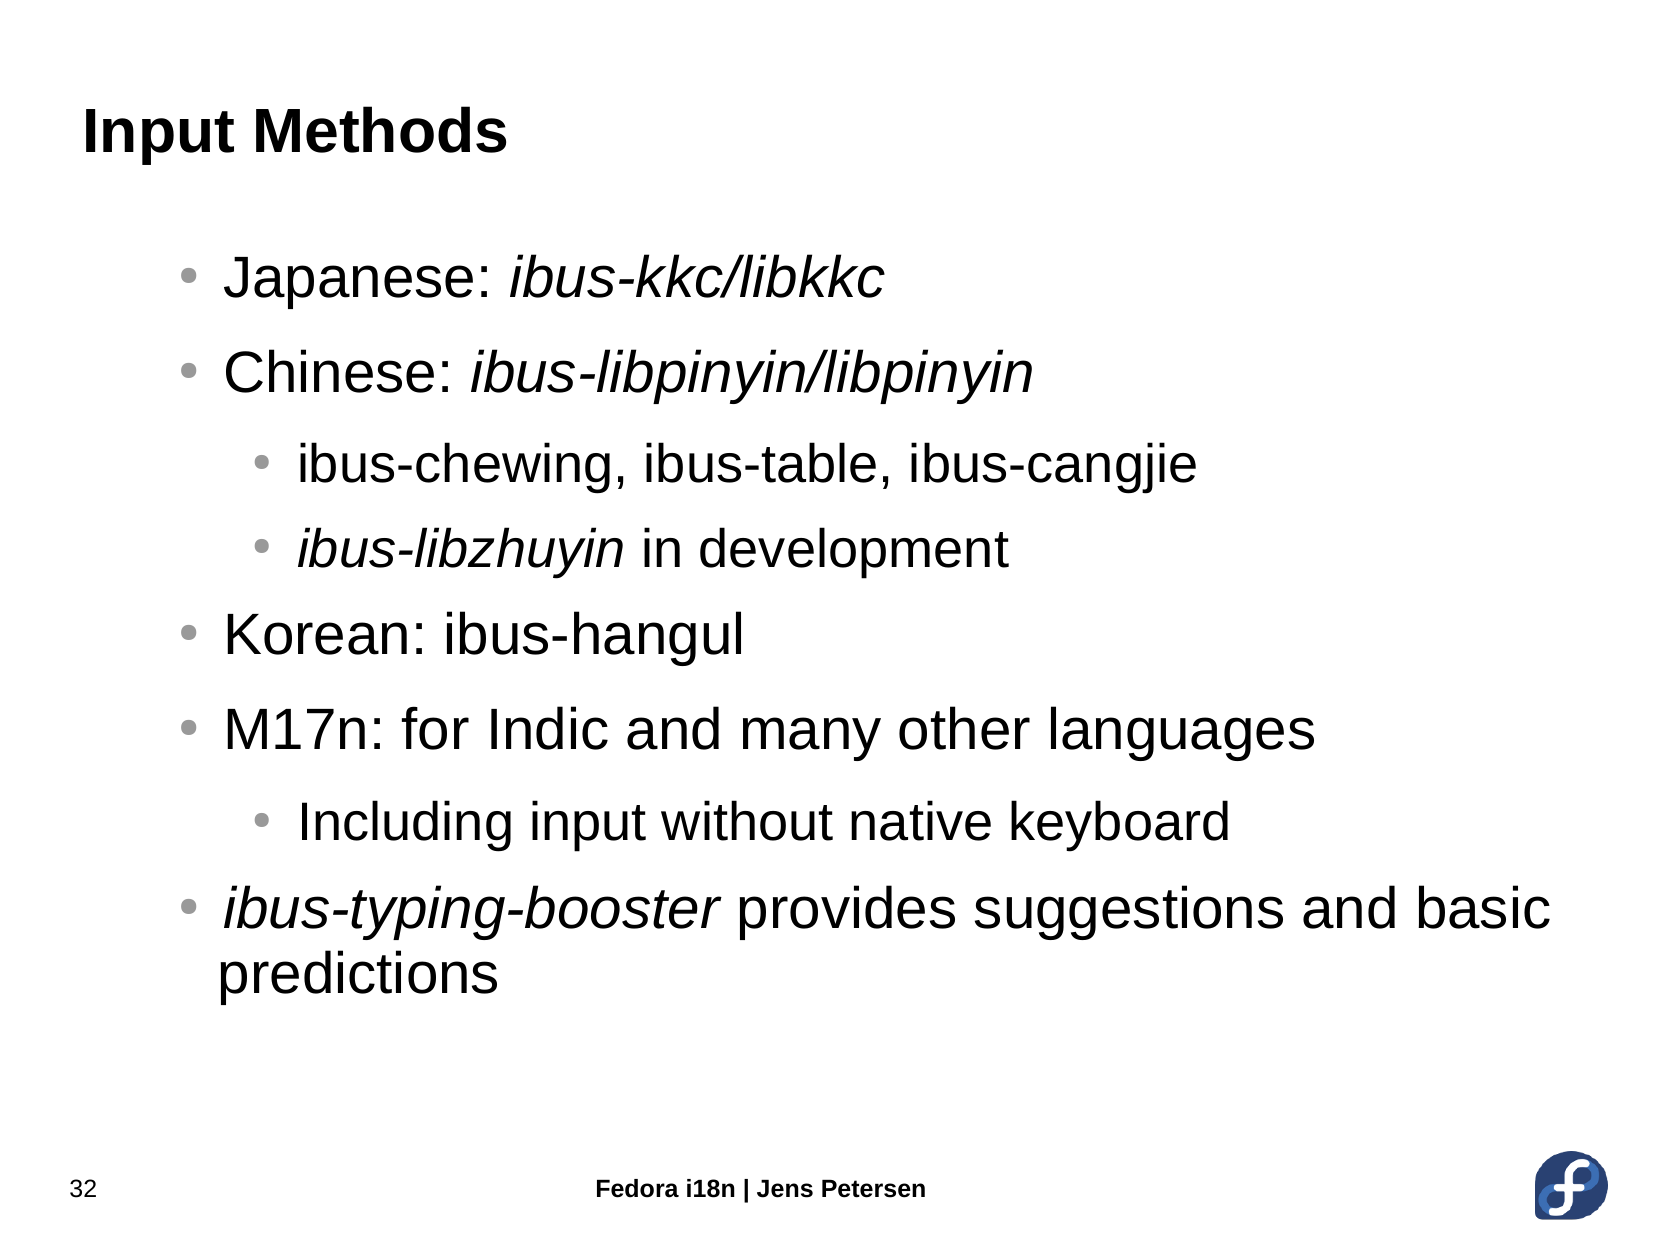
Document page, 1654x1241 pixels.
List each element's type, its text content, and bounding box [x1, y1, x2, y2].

picture [1529, 1146, 1613, 1224]
list Japanese: ibus-kkc/libkkc Chinese: ibus-libpinyin/libpinyin ibus-chewing, ibus-table, ibus-cangjie ibus-libzhuyin in development Korean: ibus-hangul M17n: for Indic and many other languages Including input without native keyboard ibus-typing-booster provides suggestions and basic predictions [86, 244, 1576, 1039]
title Input Methods [82, 37, 1571, 226]
